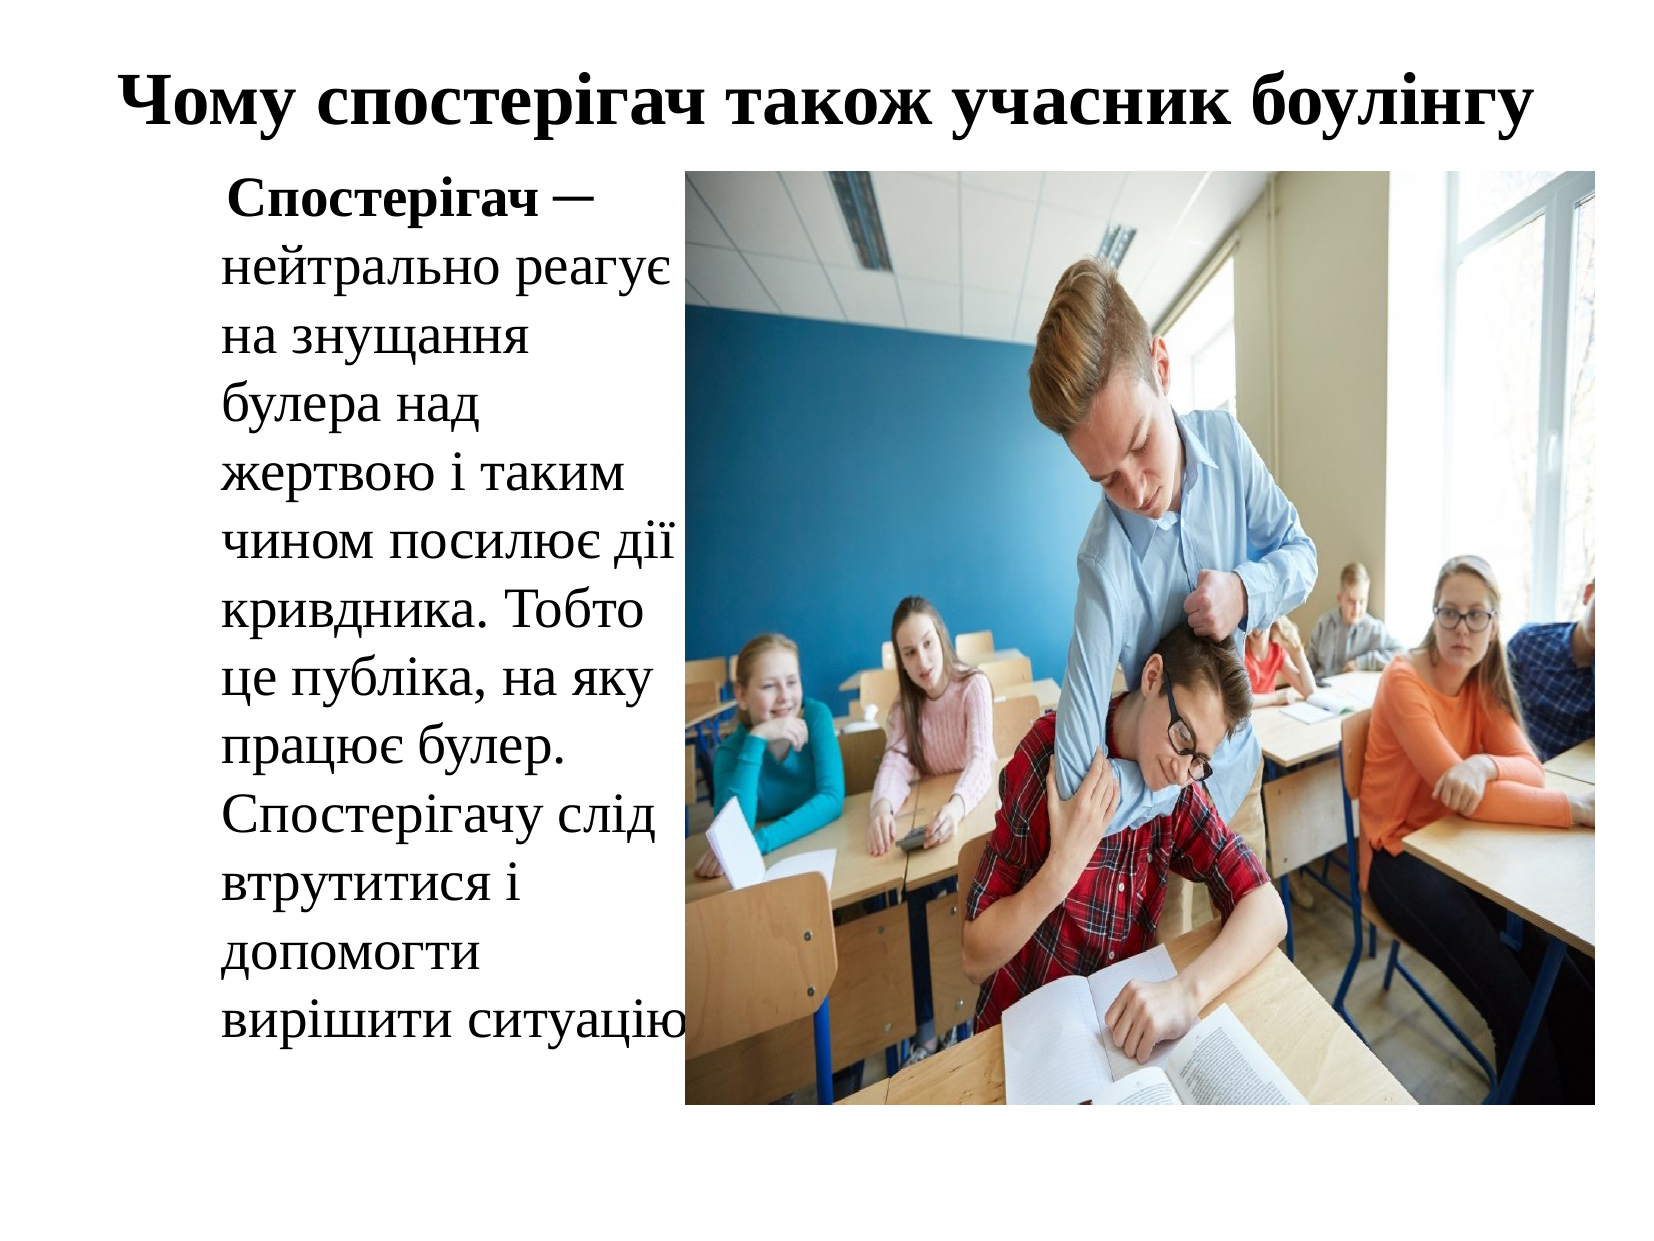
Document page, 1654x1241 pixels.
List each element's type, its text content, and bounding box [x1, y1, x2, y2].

list Спостерігач ─ нейтрально реагує на знущання булера над жертвою і таким чином посилює дії кривдника. Тобто це публіка, на яку працює булер. Спостерігачу слід втрутитися і допомогти вирішити ситуацію [82, 159, 697, 1109]
picture [685, 171, 1595, 1105]
title Чому спостерігач також учасник боулінгу [82, 49, 1571, 171]
